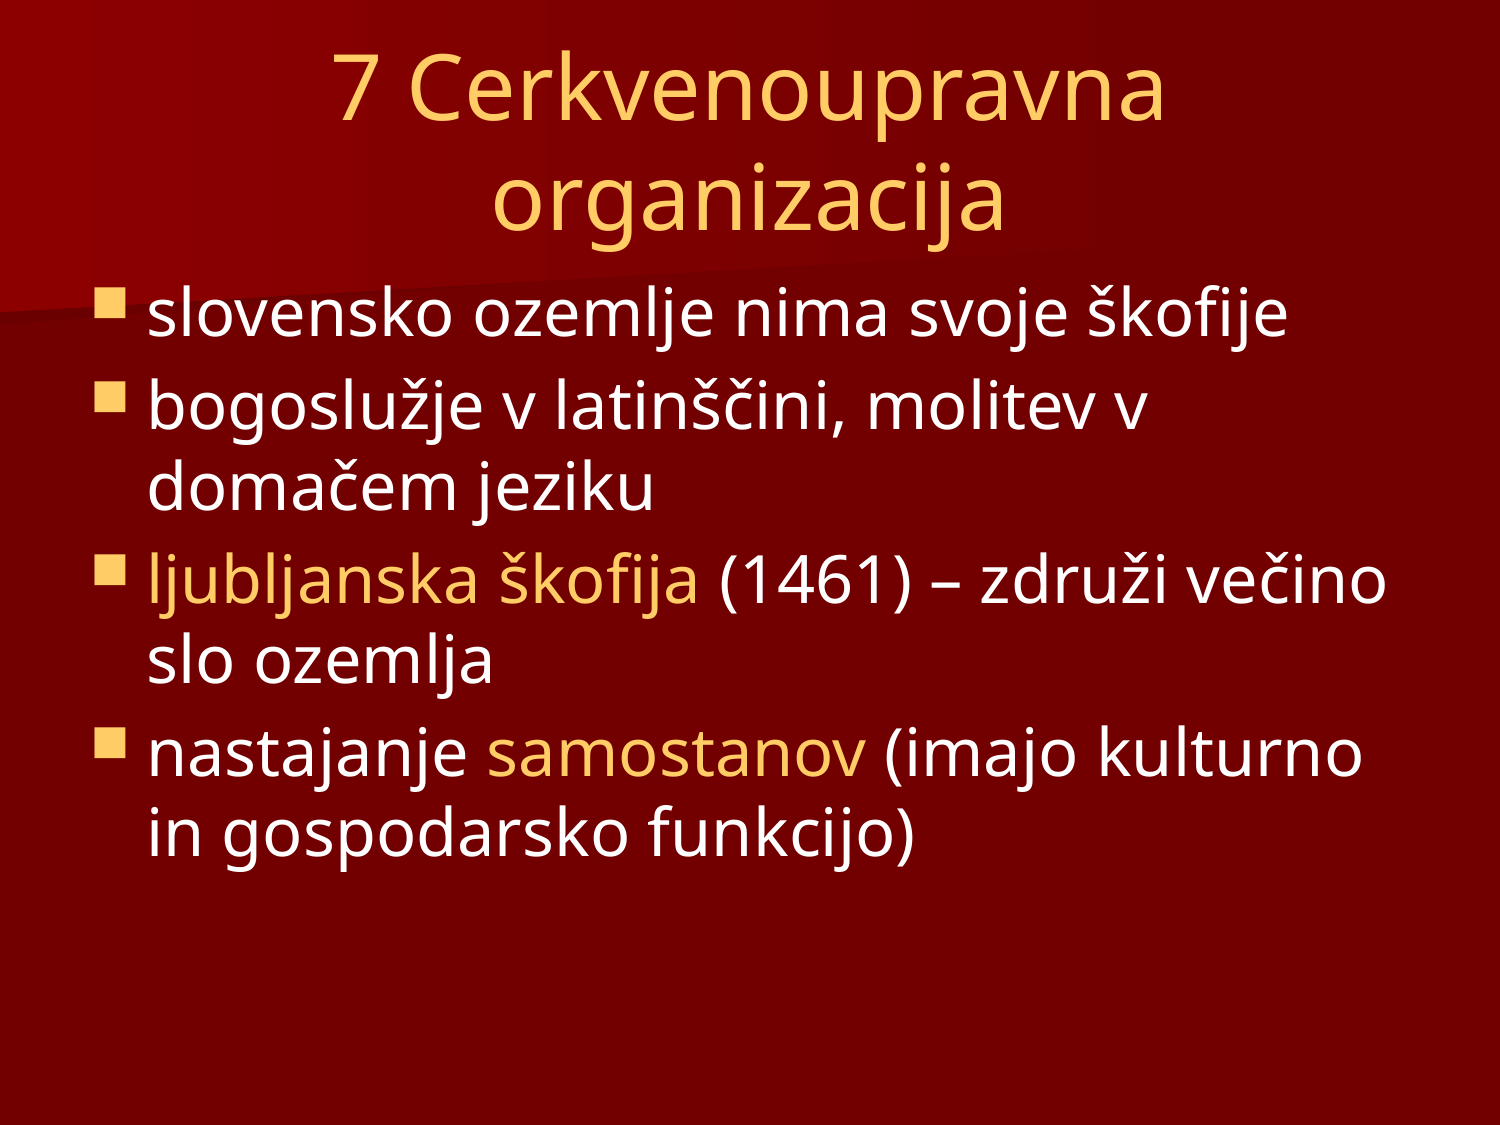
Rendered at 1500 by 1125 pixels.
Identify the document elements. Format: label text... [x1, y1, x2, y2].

title 7 Cerkvenoupravna organizacija [75, 45, 1425, 233]
list slovensko ozemlje nima svoje škofije bogoslužje v latinščini, molitev v domačem jeziku ljubljanska škofija (1461) – združi večino slo ozemlja nastajanje samostanov (imajo kulturno in gospodarsko funkcijo) [75, 262, 1425, 1000]
